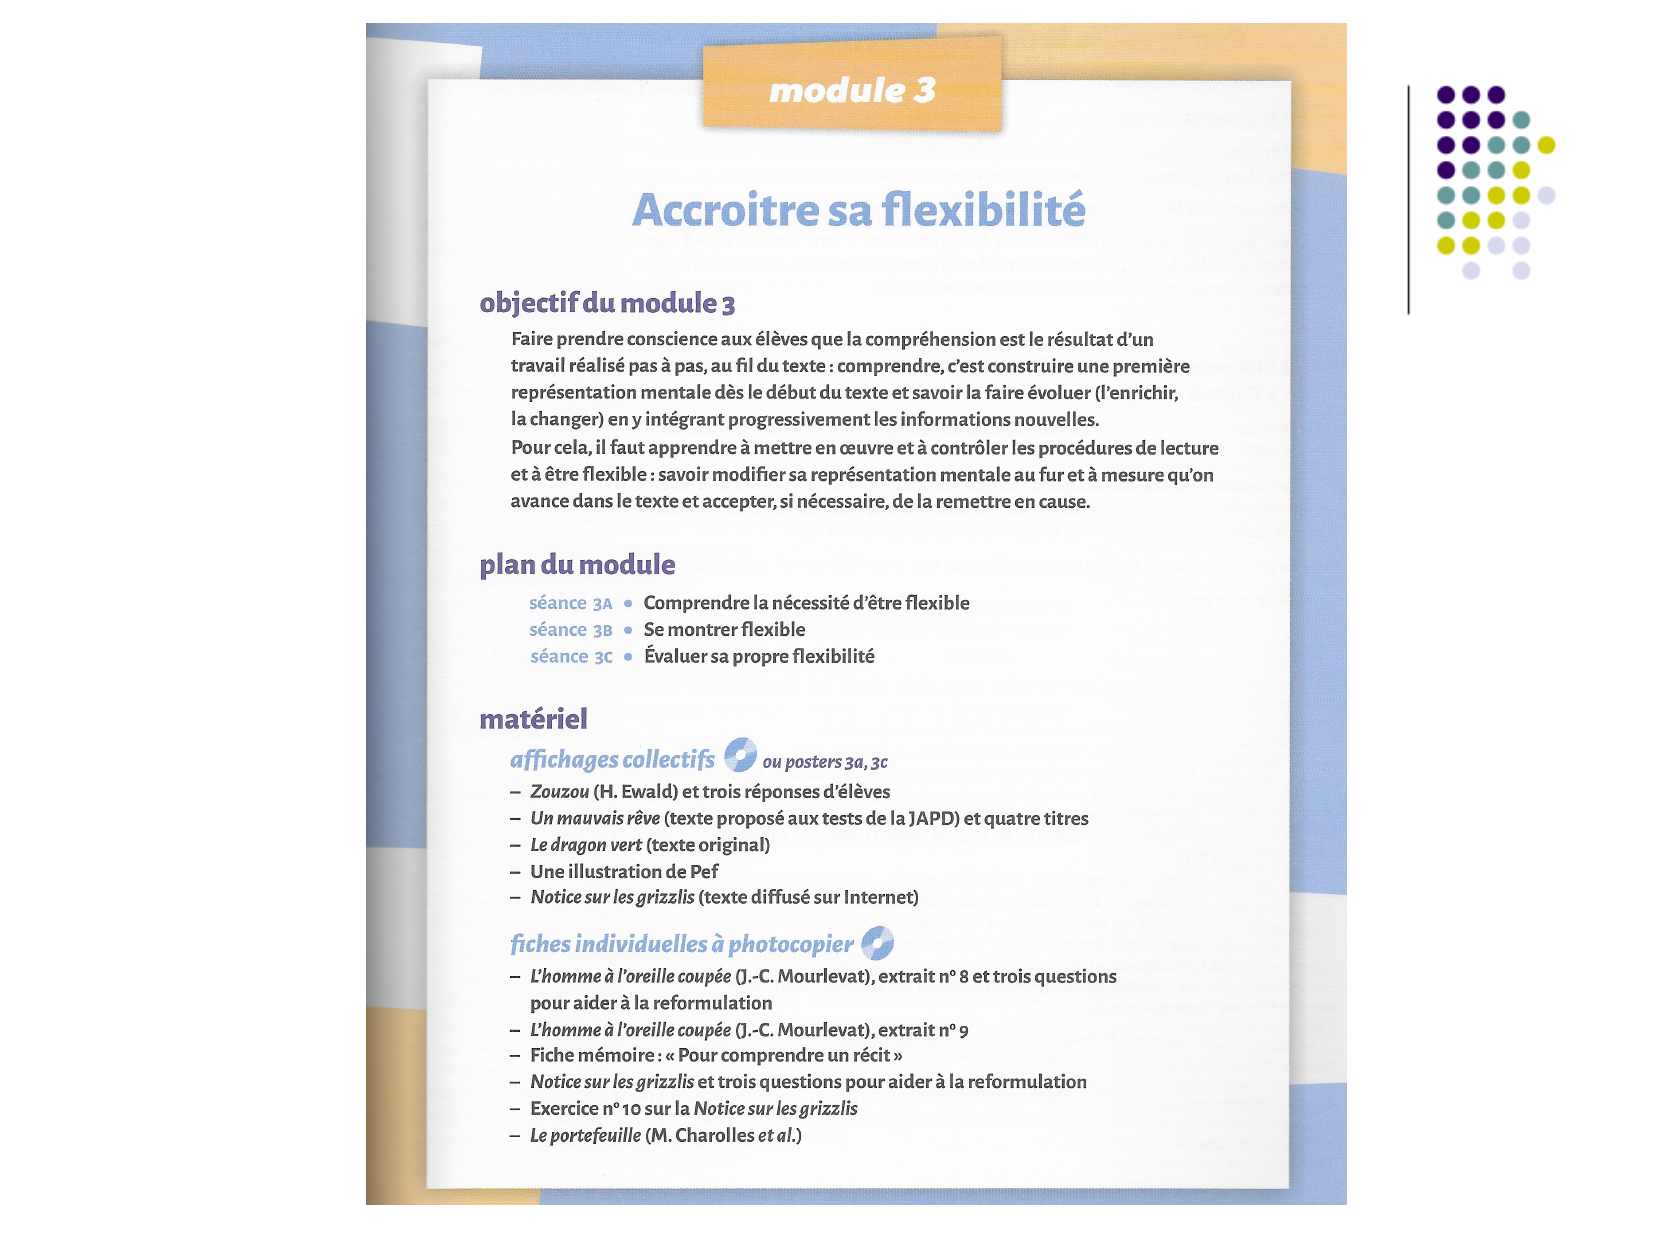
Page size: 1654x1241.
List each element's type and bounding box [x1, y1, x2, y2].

picture [366, 23, 1588, 1205]
